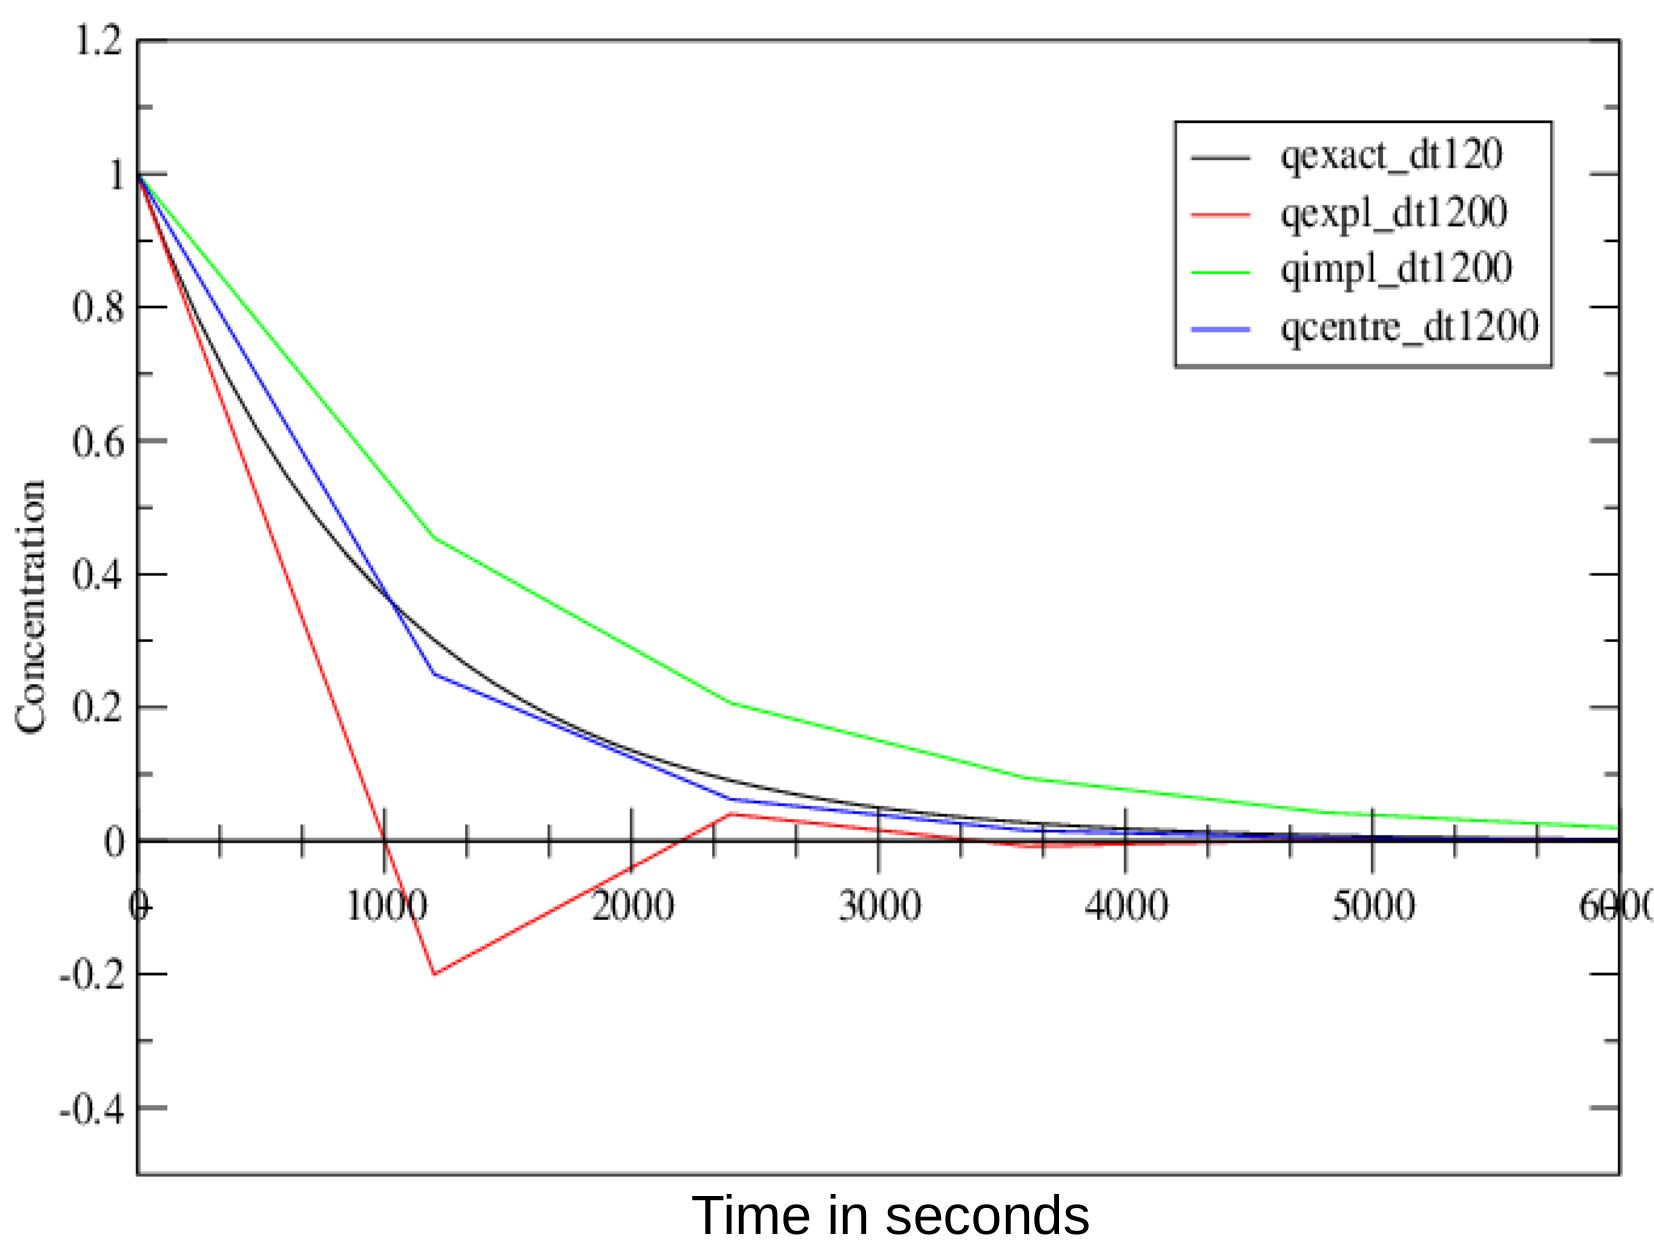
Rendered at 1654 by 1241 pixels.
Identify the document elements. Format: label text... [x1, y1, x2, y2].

text_box Time in seconds [676, 1177, 1107, 1241]
picture [10, 20, 1654, 1235]
